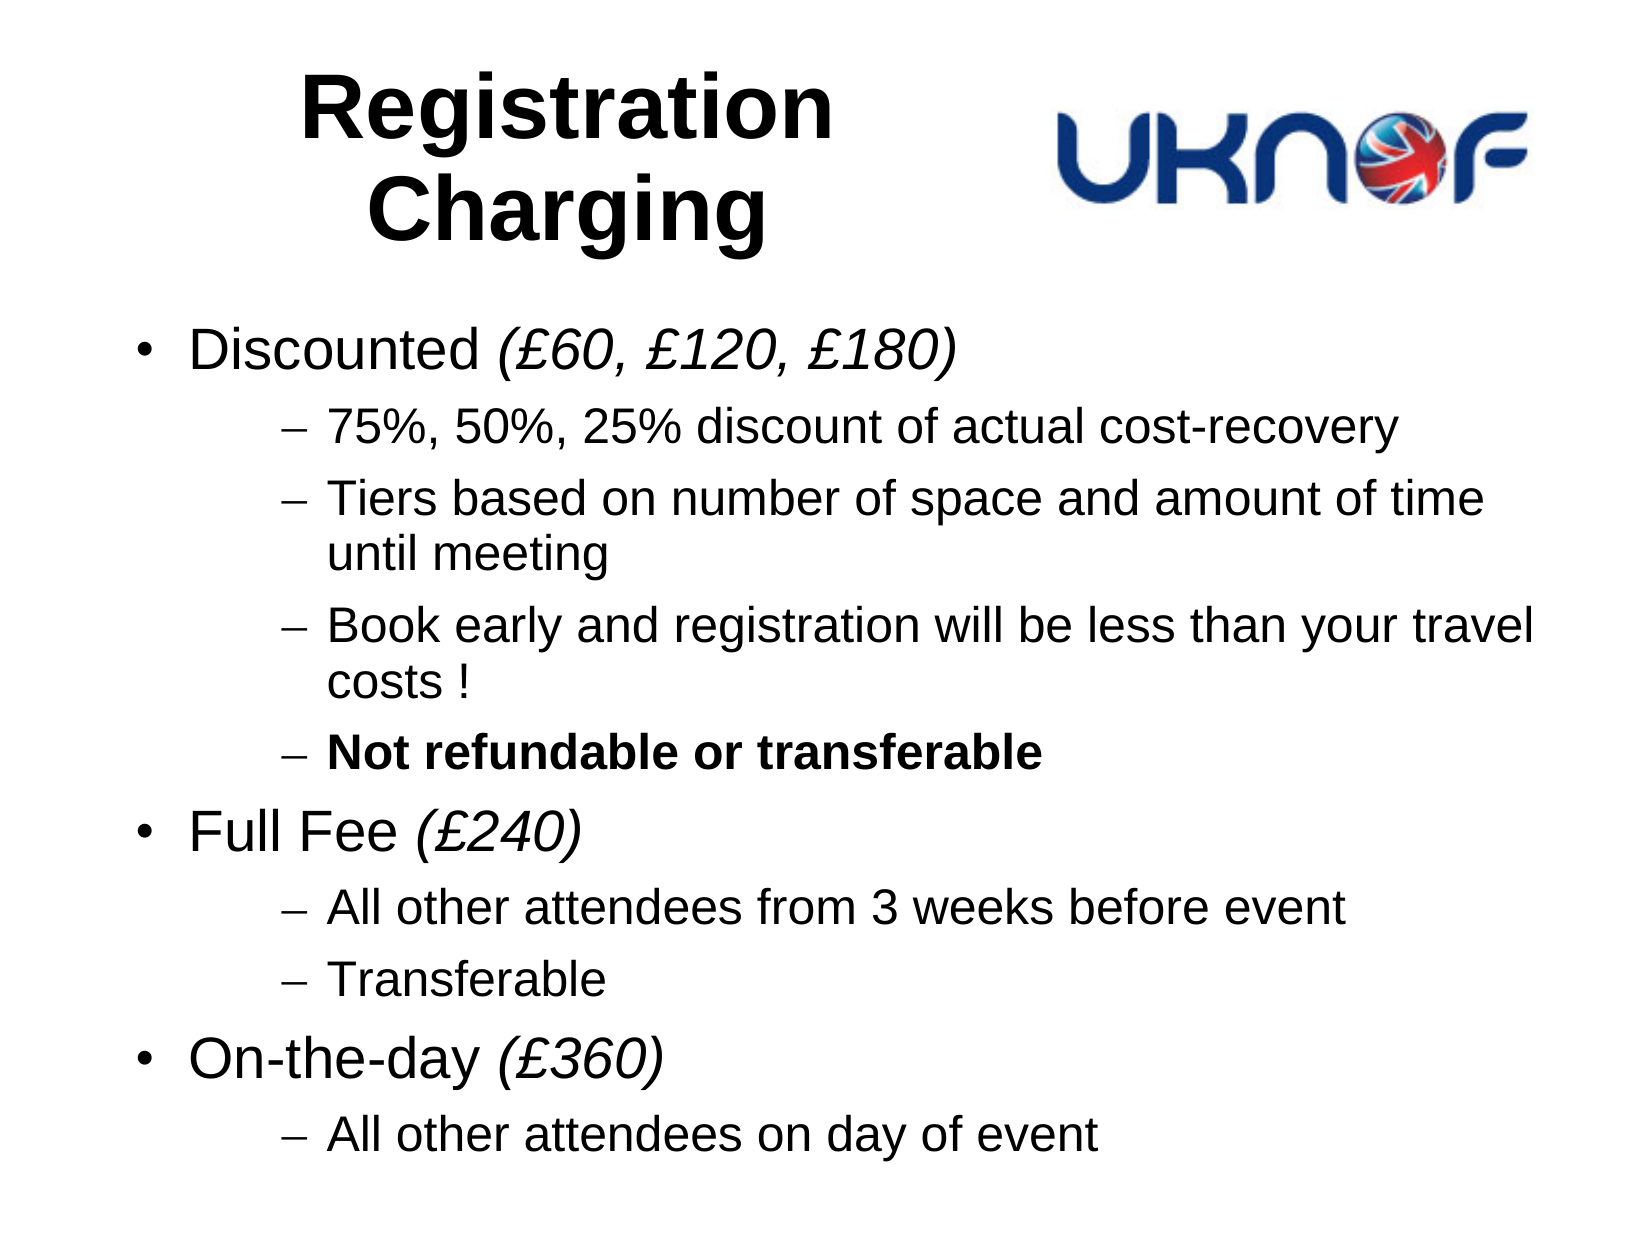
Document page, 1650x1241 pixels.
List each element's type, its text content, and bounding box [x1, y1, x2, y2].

picture [1050, 93, 1536, 225]
list Discounted (£60, £120, £180) 75%, 50%, 25% discount of actual cost-recovery Tiers based on number of space and amount of time until meeting Book early and registration will be less than your travel costs ! Not refundable or transferable Full Fee (£240) All other attendees from 3 weeks before event Transferable On-the-day (£360) All other attendees on day of event [75, 317, 1576, 1163]
title Registration Charging [123, 37, 1013, 279]
